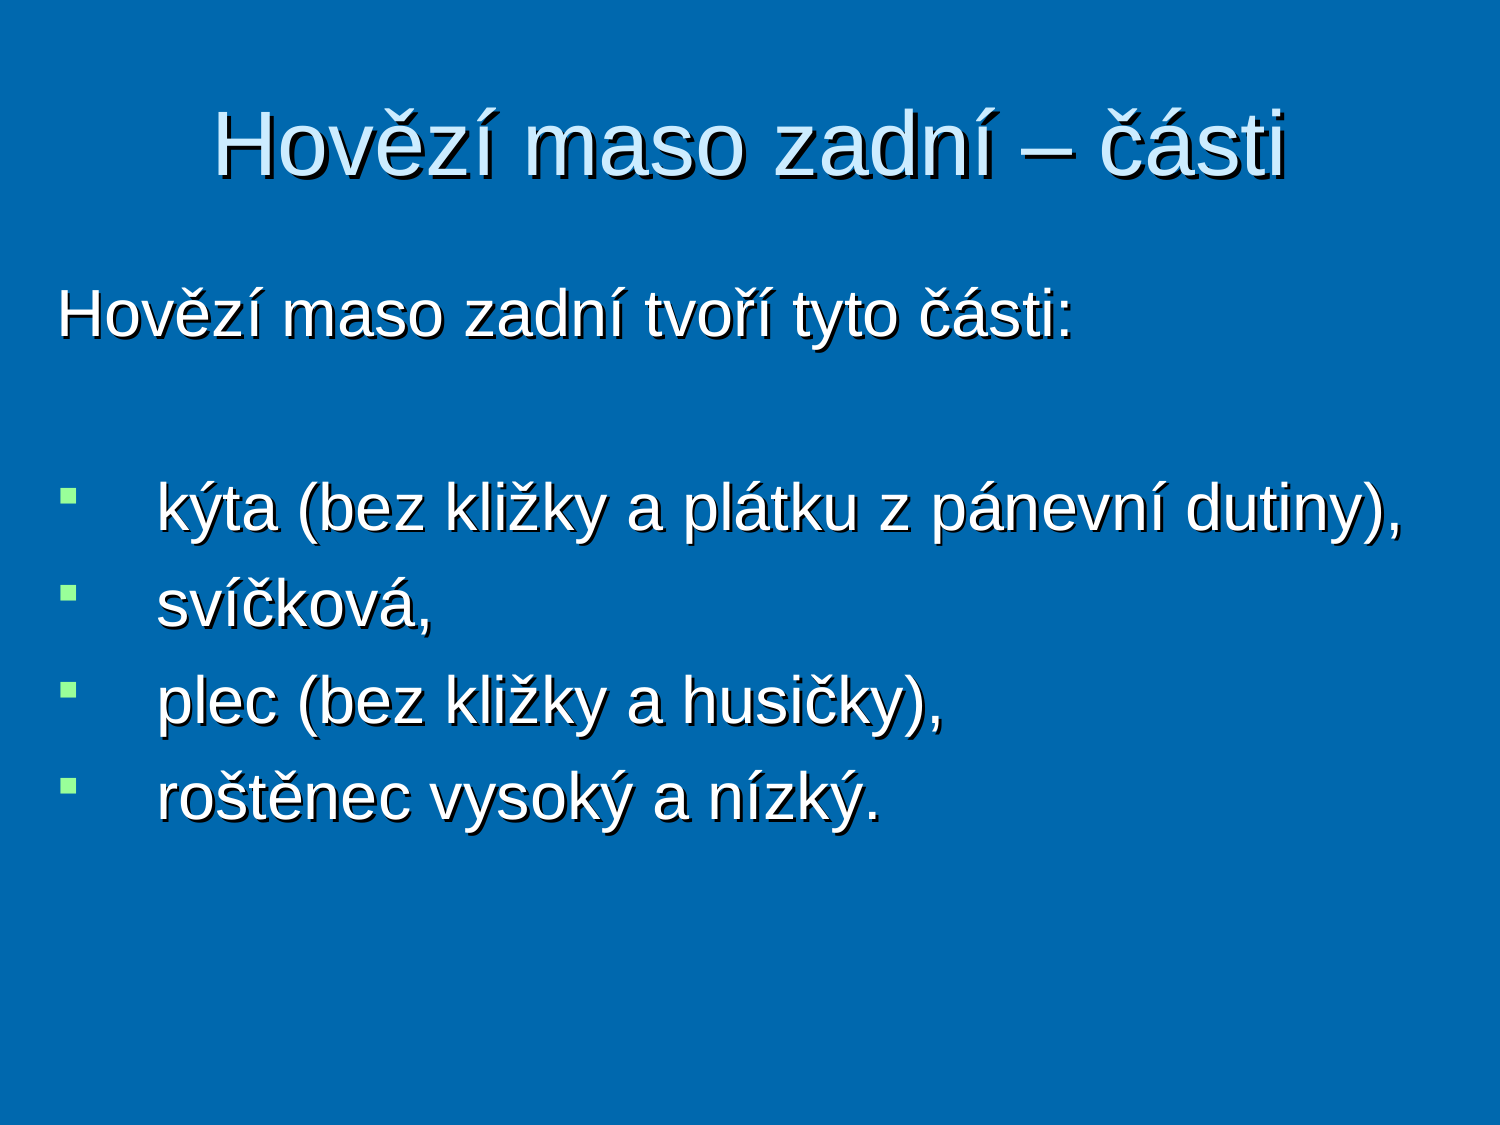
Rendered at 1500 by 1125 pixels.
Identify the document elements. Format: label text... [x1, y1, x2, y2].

title Hovězí maso zadní – části [75, 45, 1426, 233]
list Hovězí maso zadní tvoří tyto části: kýta (bez kližky a plátku z pánevní dutiny), svíčková, plec (bez kližky a husičky), roštěnec vysoký a nízký. [41, 262, 1425, 1006]
